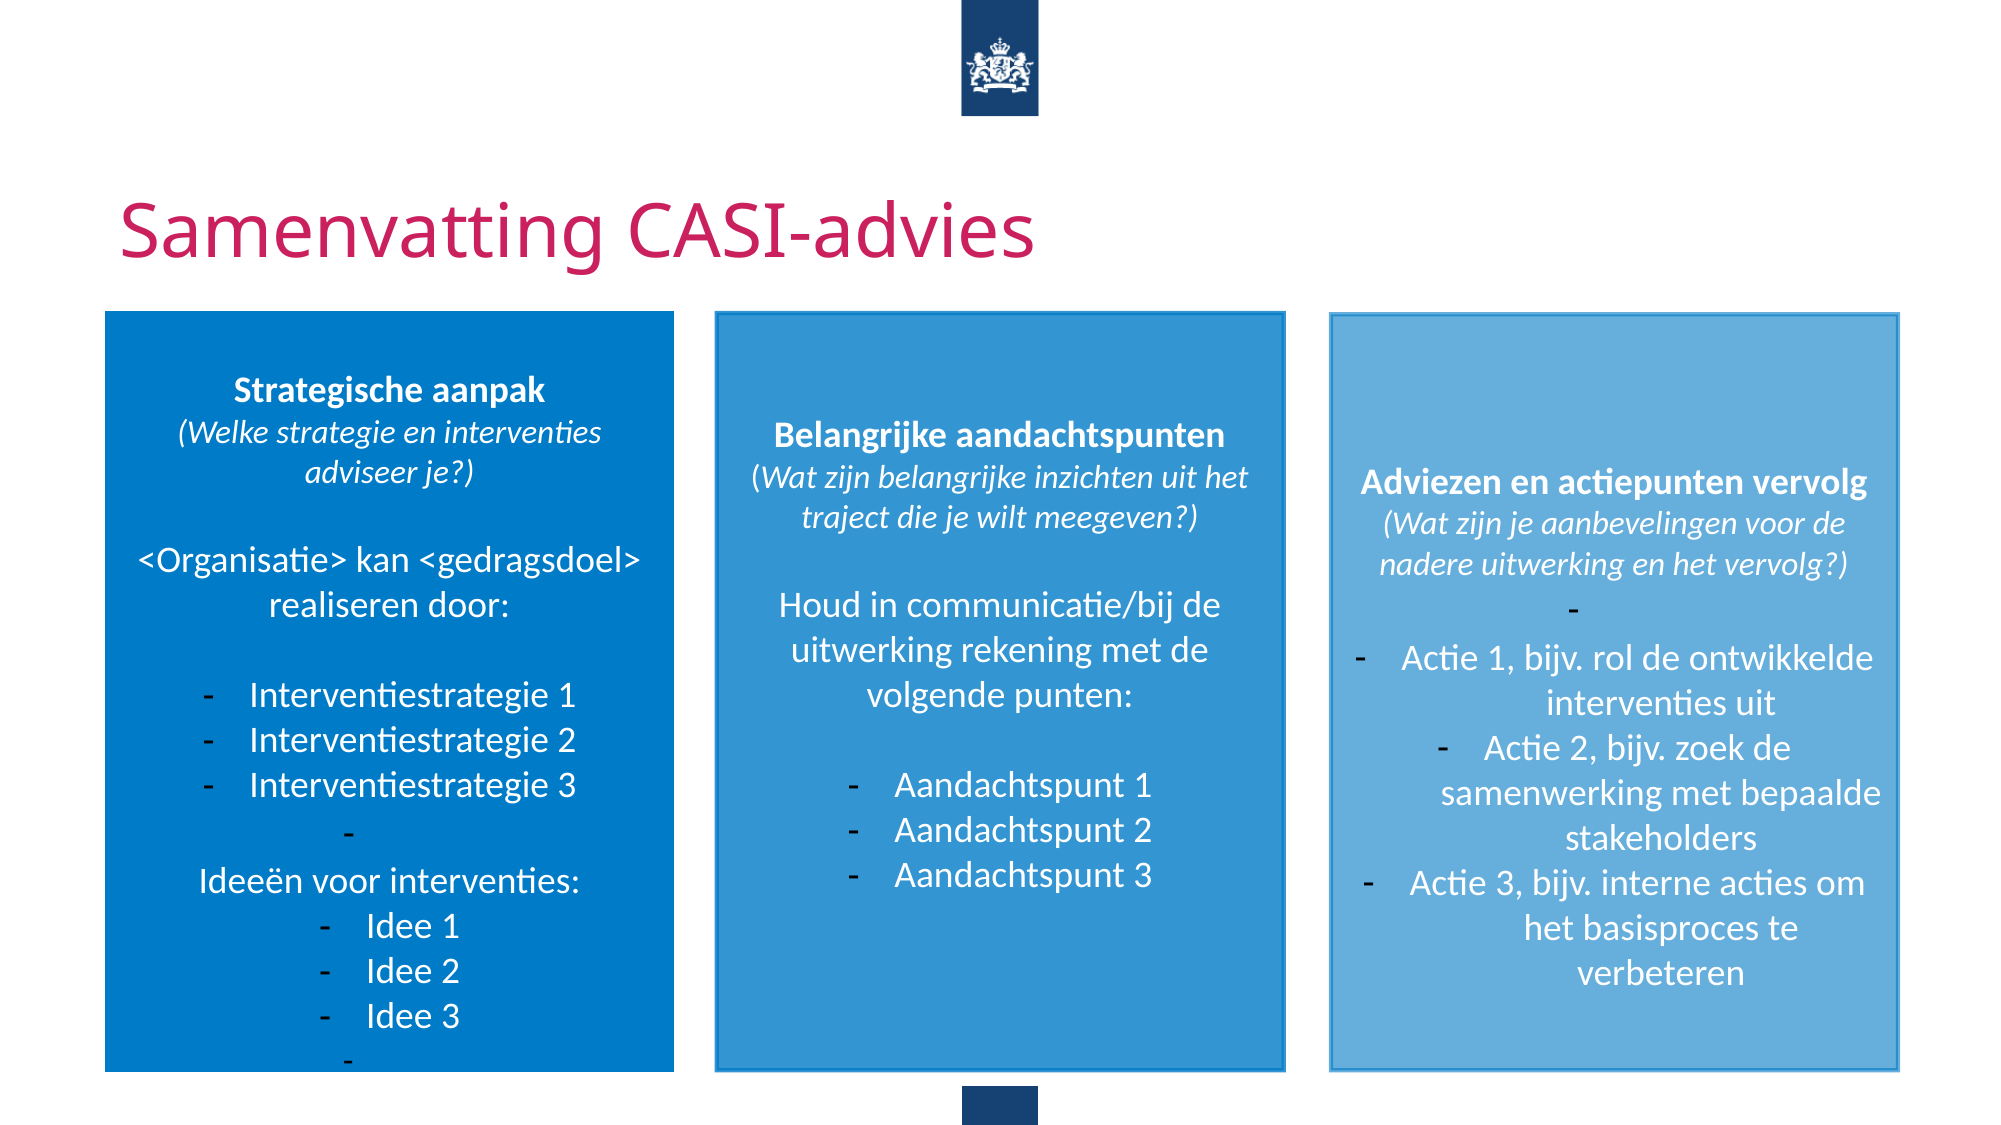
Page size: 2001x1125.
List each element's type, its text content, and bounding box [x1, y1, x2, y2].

text_box Belangrijke aandachtspunten (Wat zijn belangrijke inzichten uit het traject die je wilt meegeven?) Houd in communicatie/bij de uitwerking rekening met de volgende punten: Aandachtspunt 1 Aandachtspunt 2 Aandachtspunt 3 (o.b.v. sheet 7, 8, 11 en 17) [717, 313, 1284, 1070]
text_box Samenvatting CASI-advies [104, 125, 1897, 281]
text_box Strategische aanpak (Welke strategie en interventies adviseer je?) <Organisatie> kan <gedragsdoel> realiseren door: Interventiestrategie 1 Interventiestrategie 2 Interventiestrategie 3 Ideeën voor interventies: Idee 1 Idee 2 Idee 3 (o.b.v. sheet 12, 14 en 15) [107, 313, 672, 1070]
text_box Adviezen en actiepunten vervolg (Wat zijn je aanbevelingen voor de nadere uitwerking en het vervolg?) Actie 1, bijv. rol de ontwikkelde interventies uit Actie 2, bijv. zoek de samenwerking met bepaalde stakeholders Actie 3, bijv. interne acties om het basisproces te verbeteren (o.b.v. sheet 18) [1331, 314, 1898, 1070]
